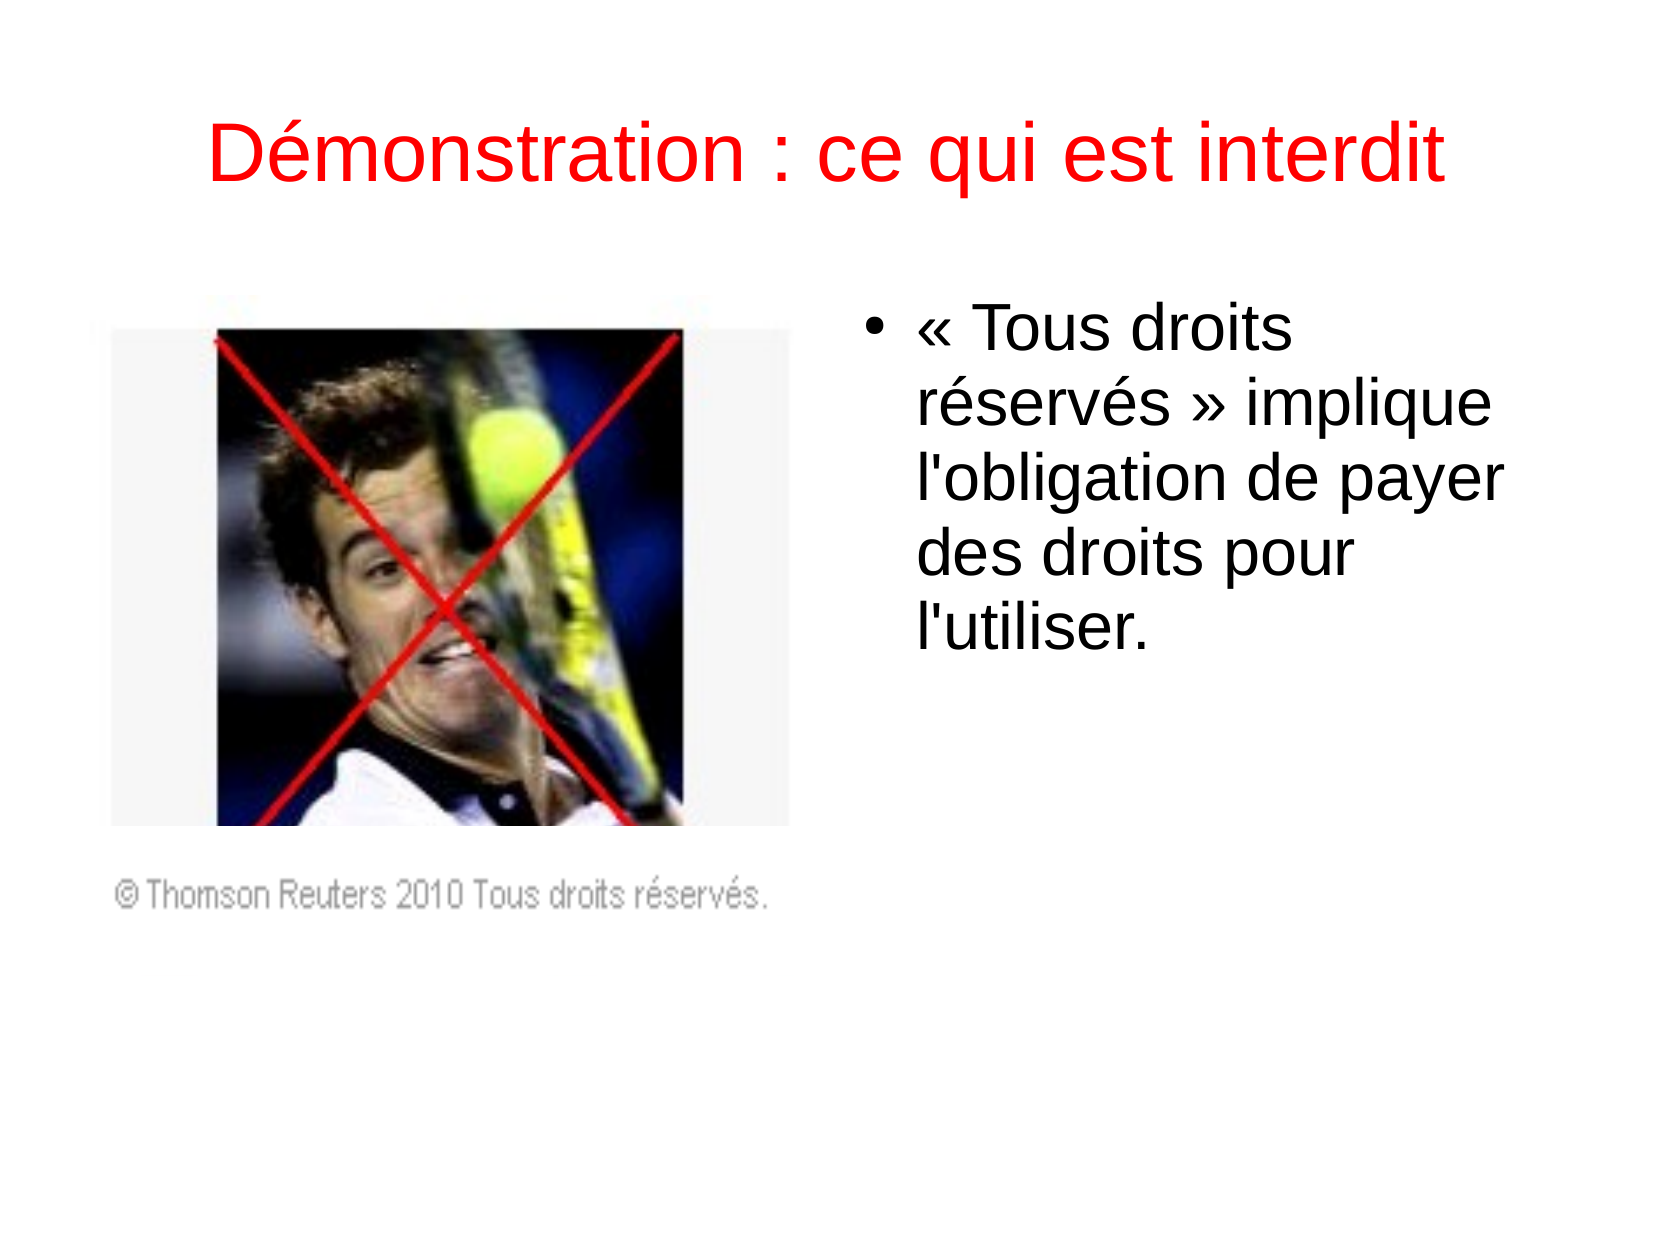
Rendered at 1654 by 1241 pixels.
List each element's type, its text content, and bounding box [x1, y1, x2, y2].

list « Tous droits réservés » implique l'obligation de payer des droits pour l'utiliser. [845, 290, 1572, 1094]
picture [88, 295, 827, 1004]
title Démonstration : ce qui est interdit [82, 56, 1571, 250]
